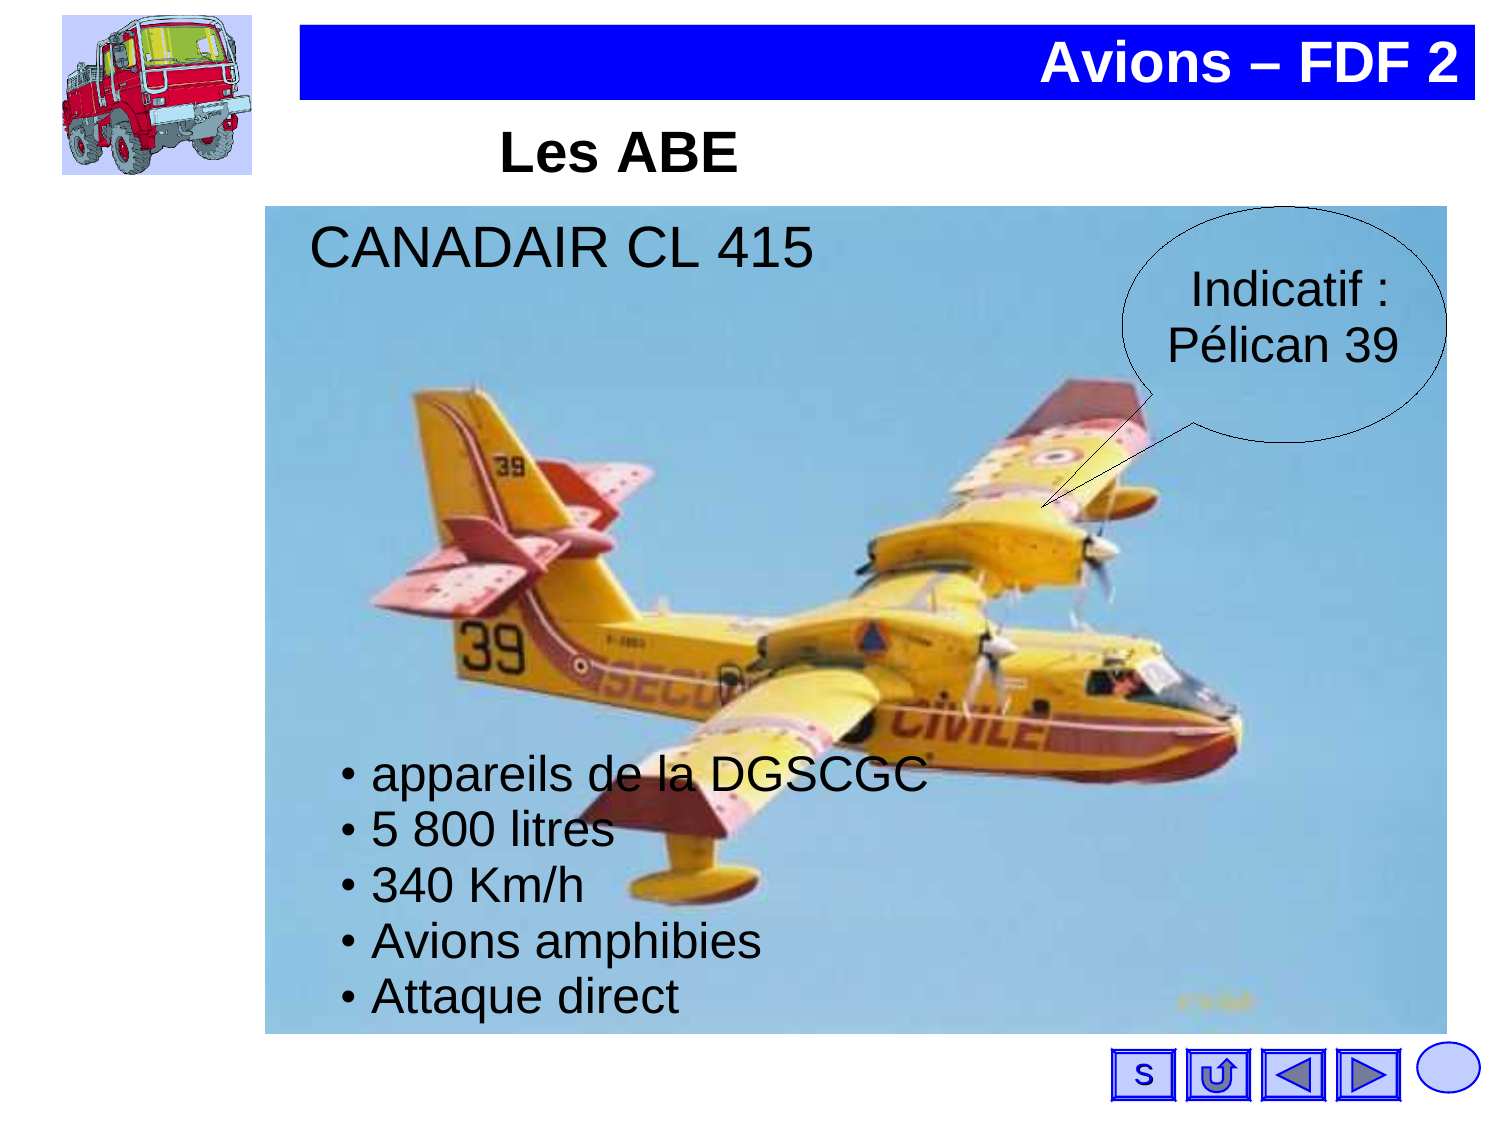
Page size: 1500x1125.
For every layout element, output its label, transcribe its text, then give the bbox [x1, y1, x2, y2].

text_box [1417, 1042, 1480, 1093]
text_box Les ABE [484, 112, 755, 193]
text_box appareils de la DGSCGC 5 800 litres 340 Km/h Avions amphibies Attaque direct [324, 738, 1123, 1033]
text_box Indicatif : Pélican 39 [1127, 254, 1453, 381]
text_box CANADAIR CL 415 [295, 206, 1075, 288]
picture [265, 206, 1447, 1034]
text_box Avions – FDF 2 [299, 24, 1475, 100]
